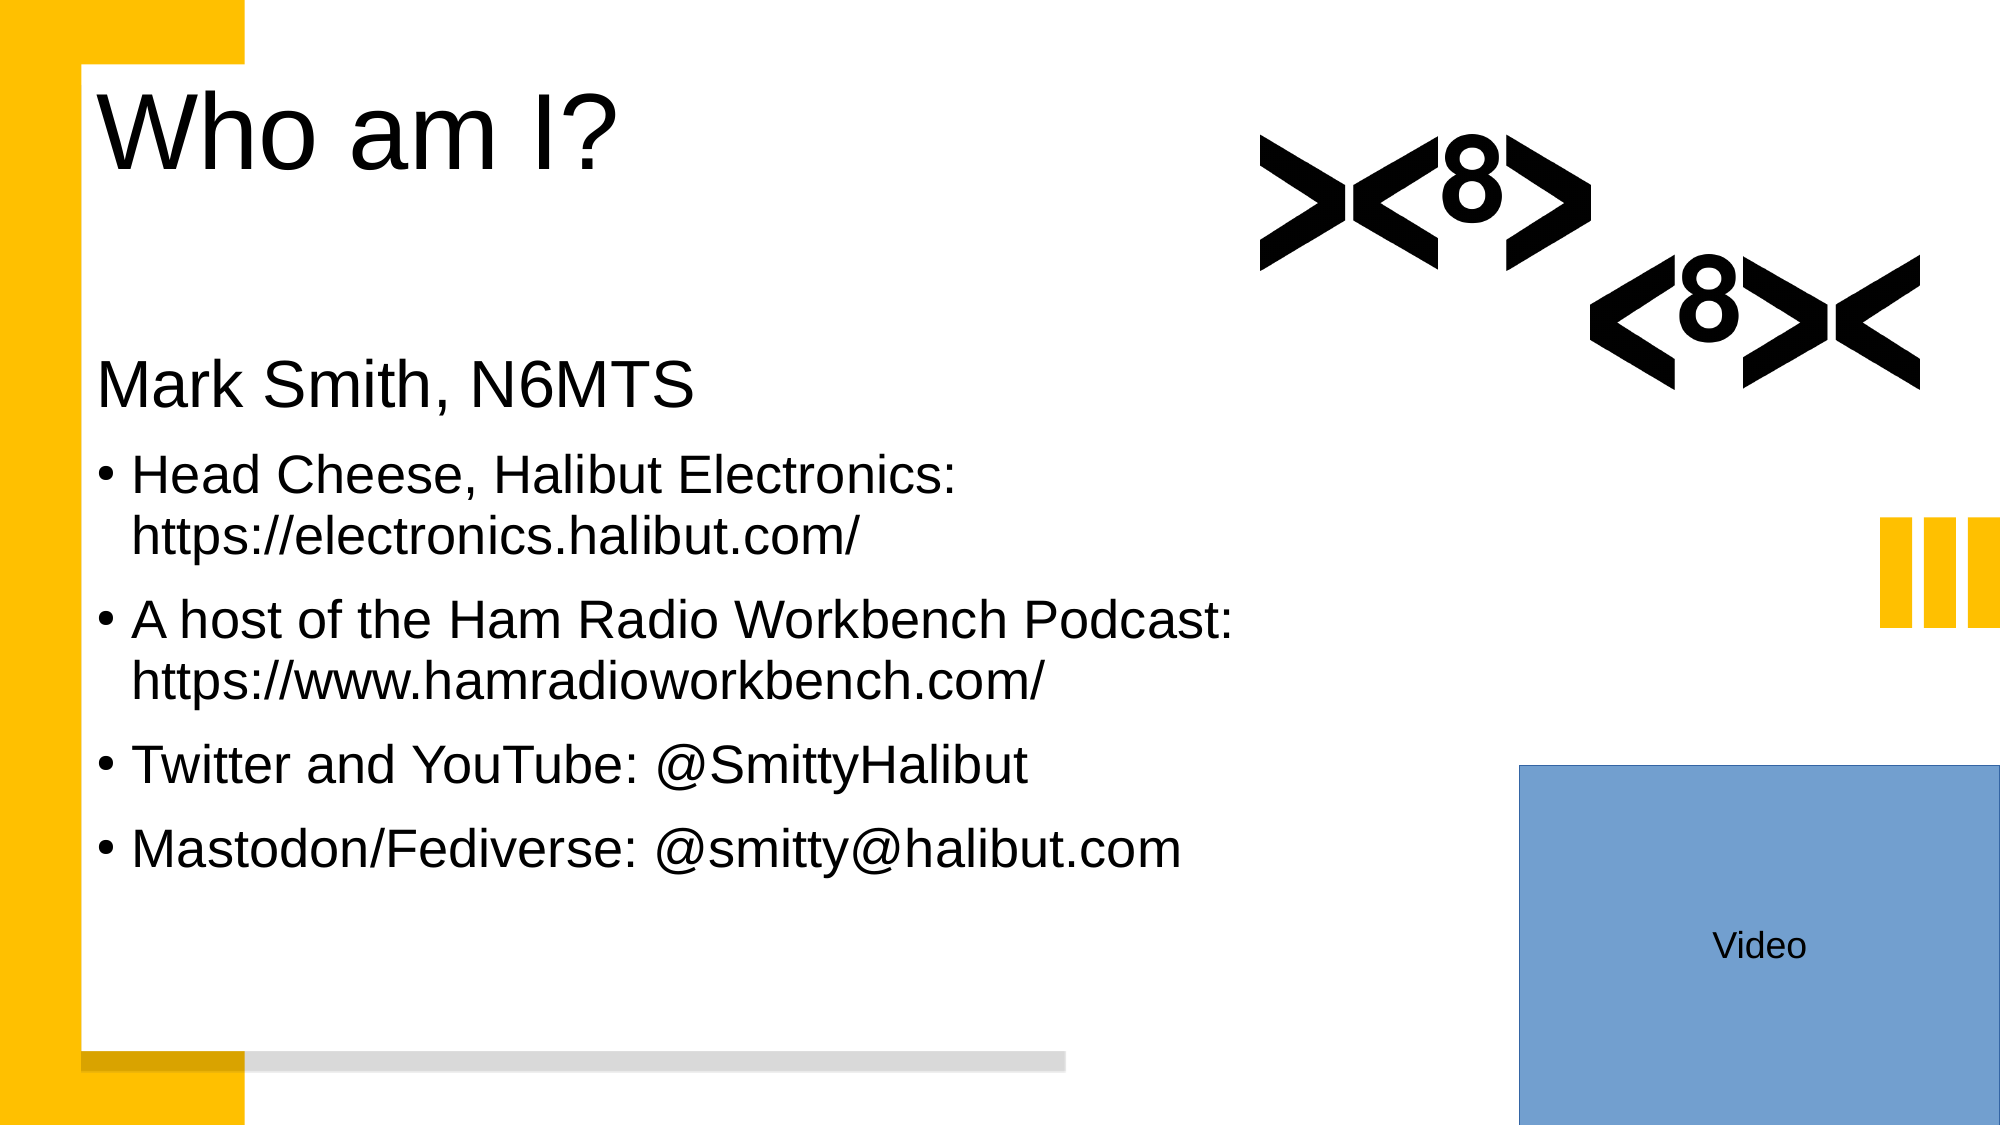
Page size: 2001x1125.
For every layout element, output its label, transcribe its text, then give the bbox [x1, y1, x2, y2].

text_box Mark Smith, N6MTS Head Cheese, Halibut Electronics: https://electronics.halibut.com/ A host of the Ham Radio Workbench Podcast: https://www.hamradioworkbench.com/ Twitter and YouTube: @SmittyHalibut Mastodon/Fediverse: @smitty@halibut.com [81, 254, 1516, 1036]
picture [1260, 134, 1921, 390]
text_box Who am I? [81, 64, 1921, 201]
text_box Video [1519, 765, 2000, 1125]
text_box [0, 0, 2000, 1125]
